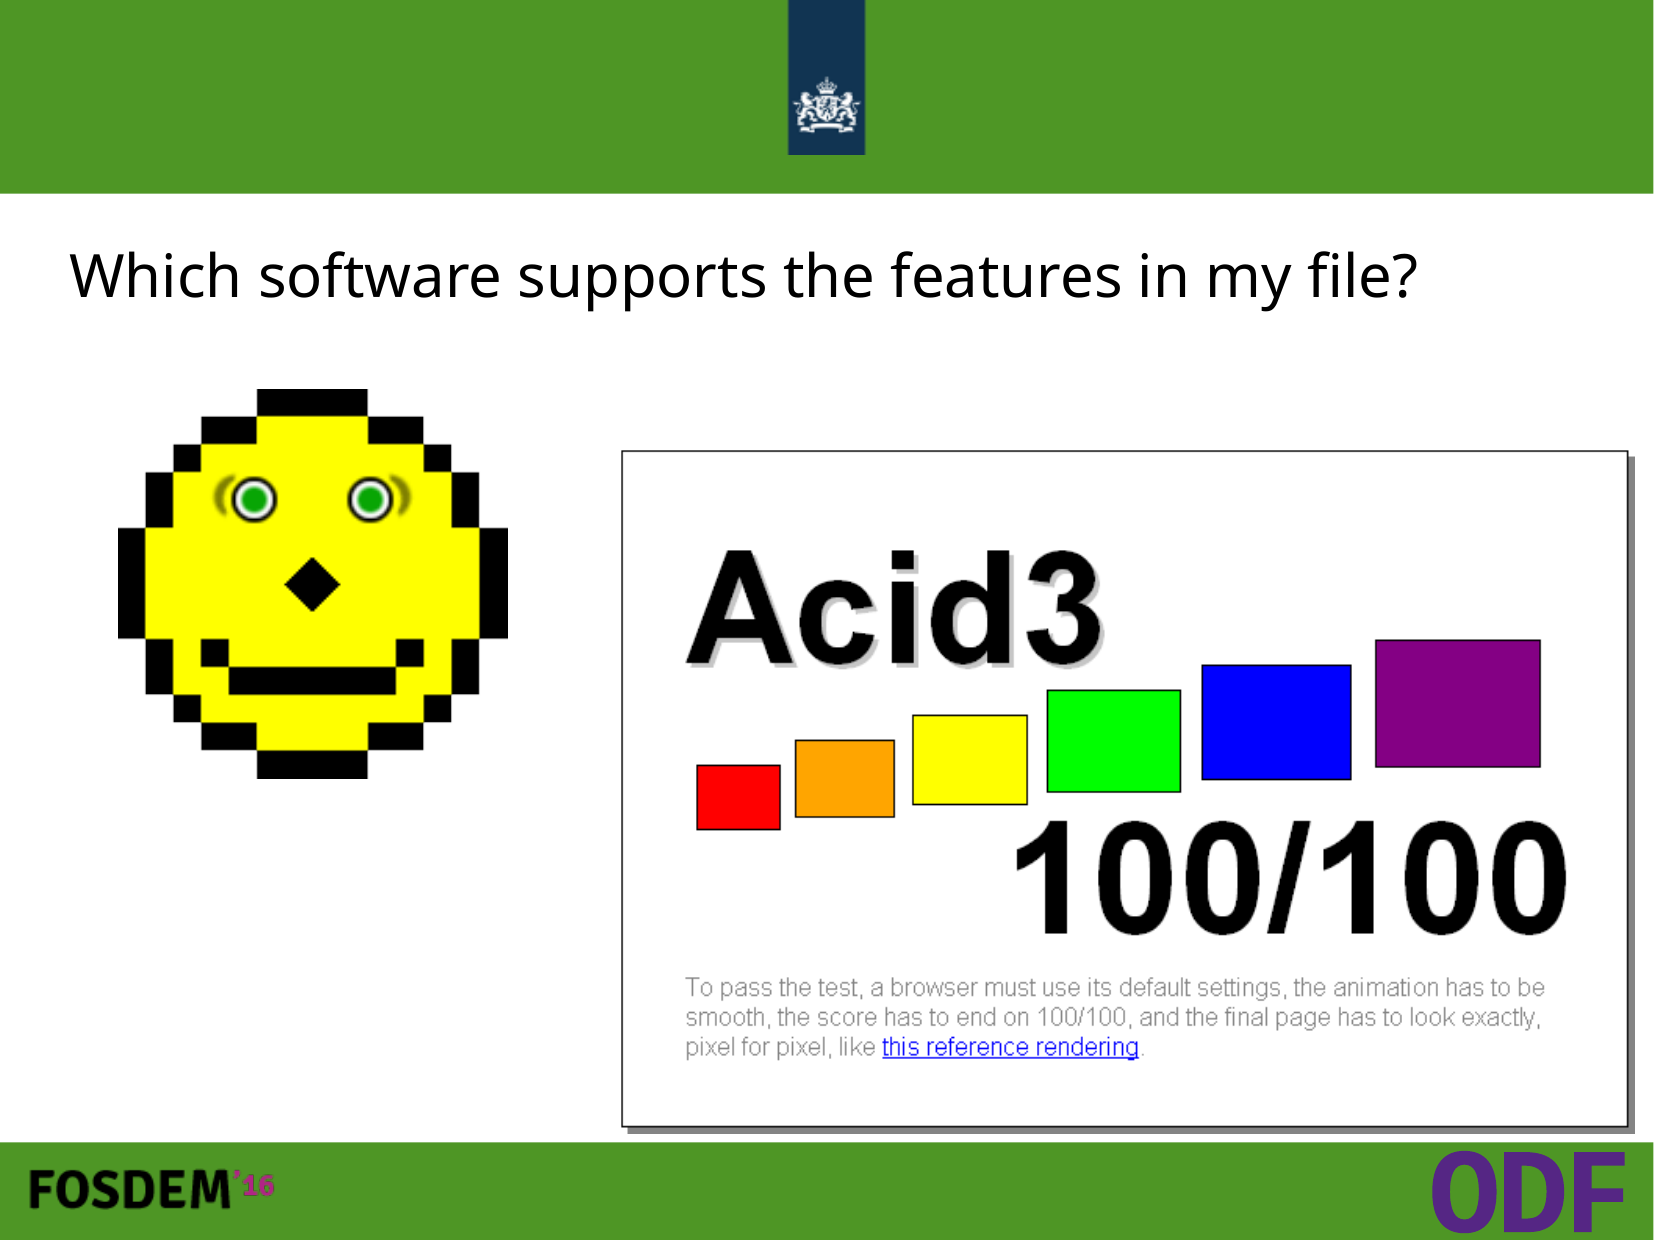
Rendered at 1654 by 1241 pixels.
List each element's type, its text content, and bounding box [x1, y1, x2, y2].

picture [620, 449, 1635, 1134]
picture [22, 1142, 343, 1232]
picture [118, 389, 508, 779]
title Which software supports the features in my file? [33, 222, 1519, 327]
picture [0, 0, 1654, 155]
